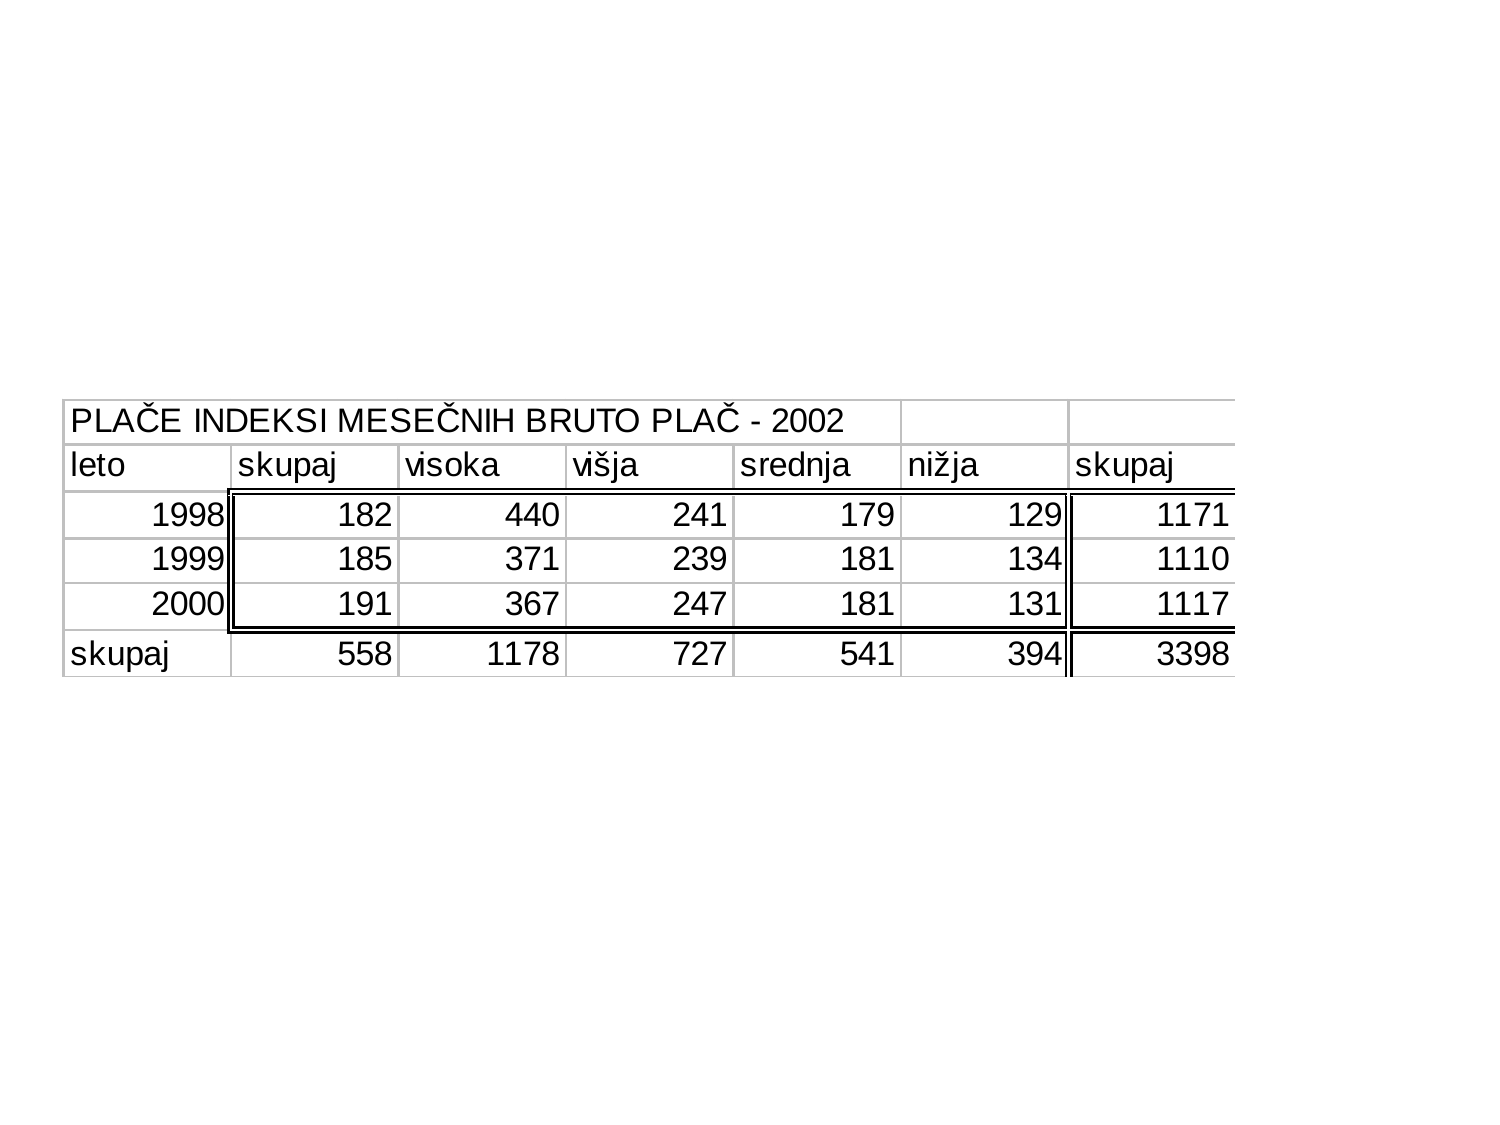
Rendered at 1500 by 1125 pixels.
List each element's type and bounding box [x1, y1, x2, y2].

chart [62, 398, 1238, 679]
